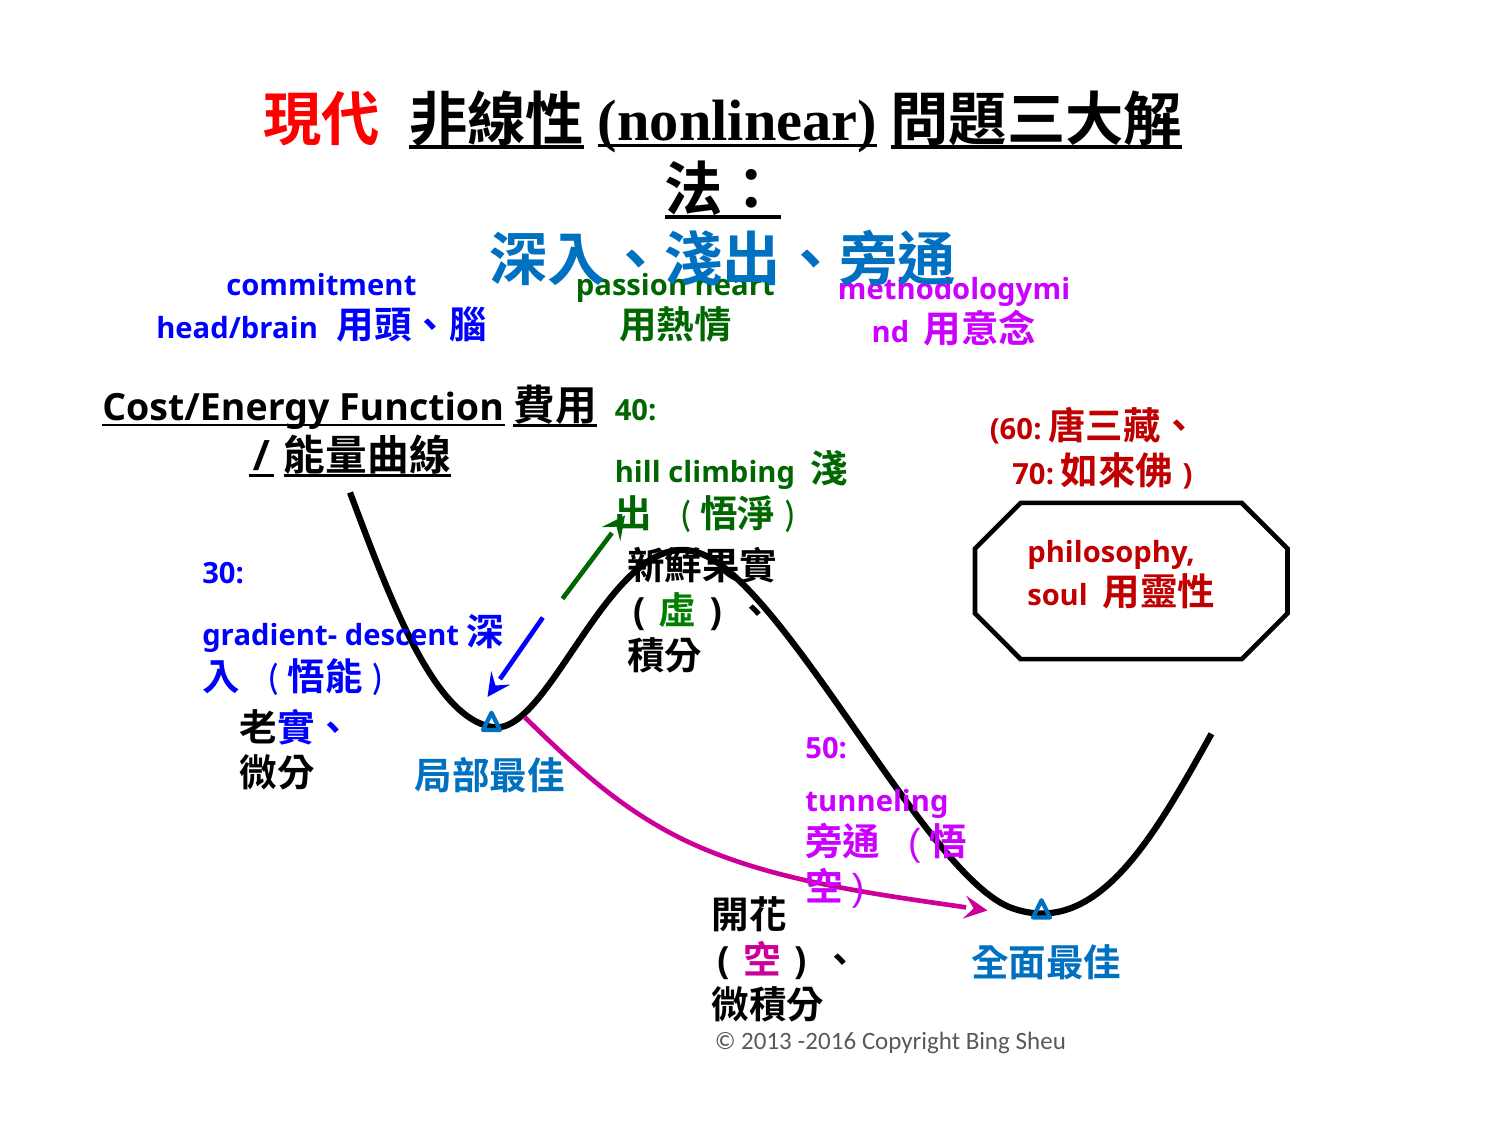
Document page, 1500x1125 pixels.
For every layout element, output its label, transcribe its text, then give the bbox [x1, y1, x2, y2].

text_box (60:唐三藏、 70:如來佛) [974, 394, 1288, 500]
text_box 30: gradient- descent深入 (悟能) [187, 546, 538, 706]
text_box 開花(空)、 微積分 [696, 884, 913, 1034]
text_box 現代 非線性(nonlinear)問題三大解法： 深入、淺出、旁通 [225, 75, 1221, 300]
text_box Cost/Energy Function費用/能量曲線 [87, 371, 613, 487]
text_box commitment head/brain 用頭、腦 [118, 259, 525, 354]
text_box 老實、 微分 [225, 696, 359, 802]
text_box 局部最佳 [399, 744, 613, 805]
text_box 50: tunneling旁通 (悟空) [790, 721, 1000, 916]
text_box passion heart 用熱情 [550, 300, 800, 354]
text_box methodologymind 用意念 [820, 300, 1088, 358]
text_box © 2013 -2016 Copyright Bing Sheu [699, 1017, 1325, 1062]
text_box 40: hill climbing 淺出 (悟淨) [600, 384, 875, 543]
text_box philosophy, soul 用靈性 [1012, 525, 1250, 621]
text_box 全面最佳 [956, 931, 1137, 992]
text_box 新鮮果實(虛)、 積分 [612, 535, 900, 685]
